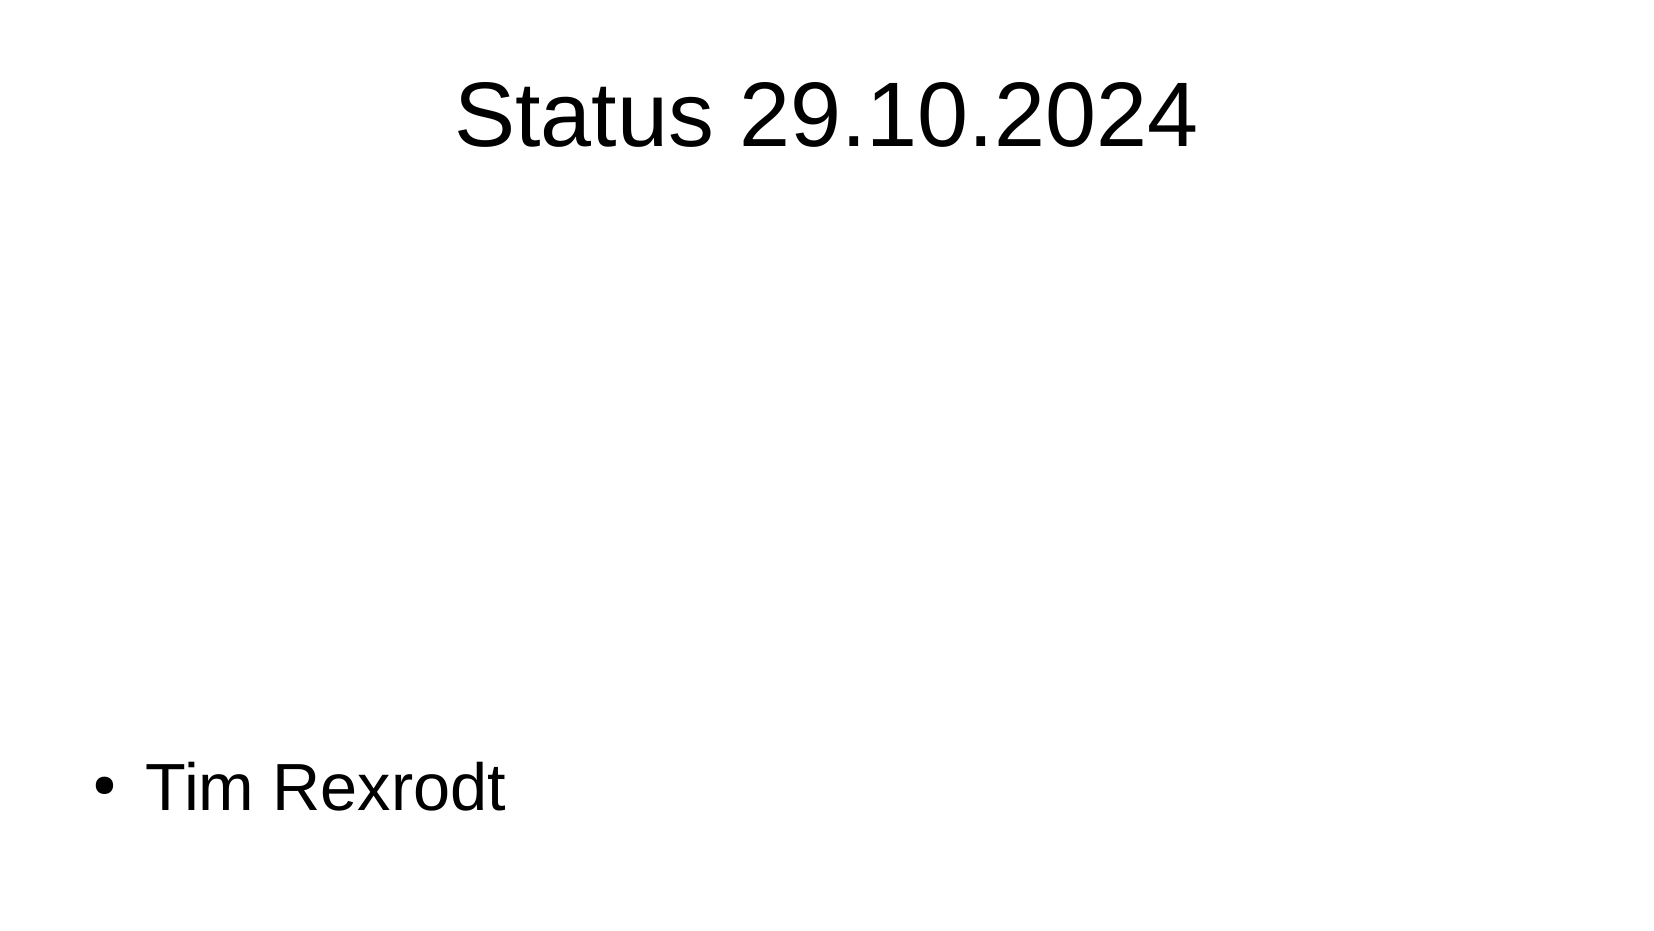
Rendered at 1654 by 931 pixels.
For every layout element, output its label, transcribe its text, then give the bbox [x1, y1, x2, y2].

title Status 29.10.2024 [82, 37, 1571, 193]
list Tim Rexrodt [75, 750, 1564, 826]
